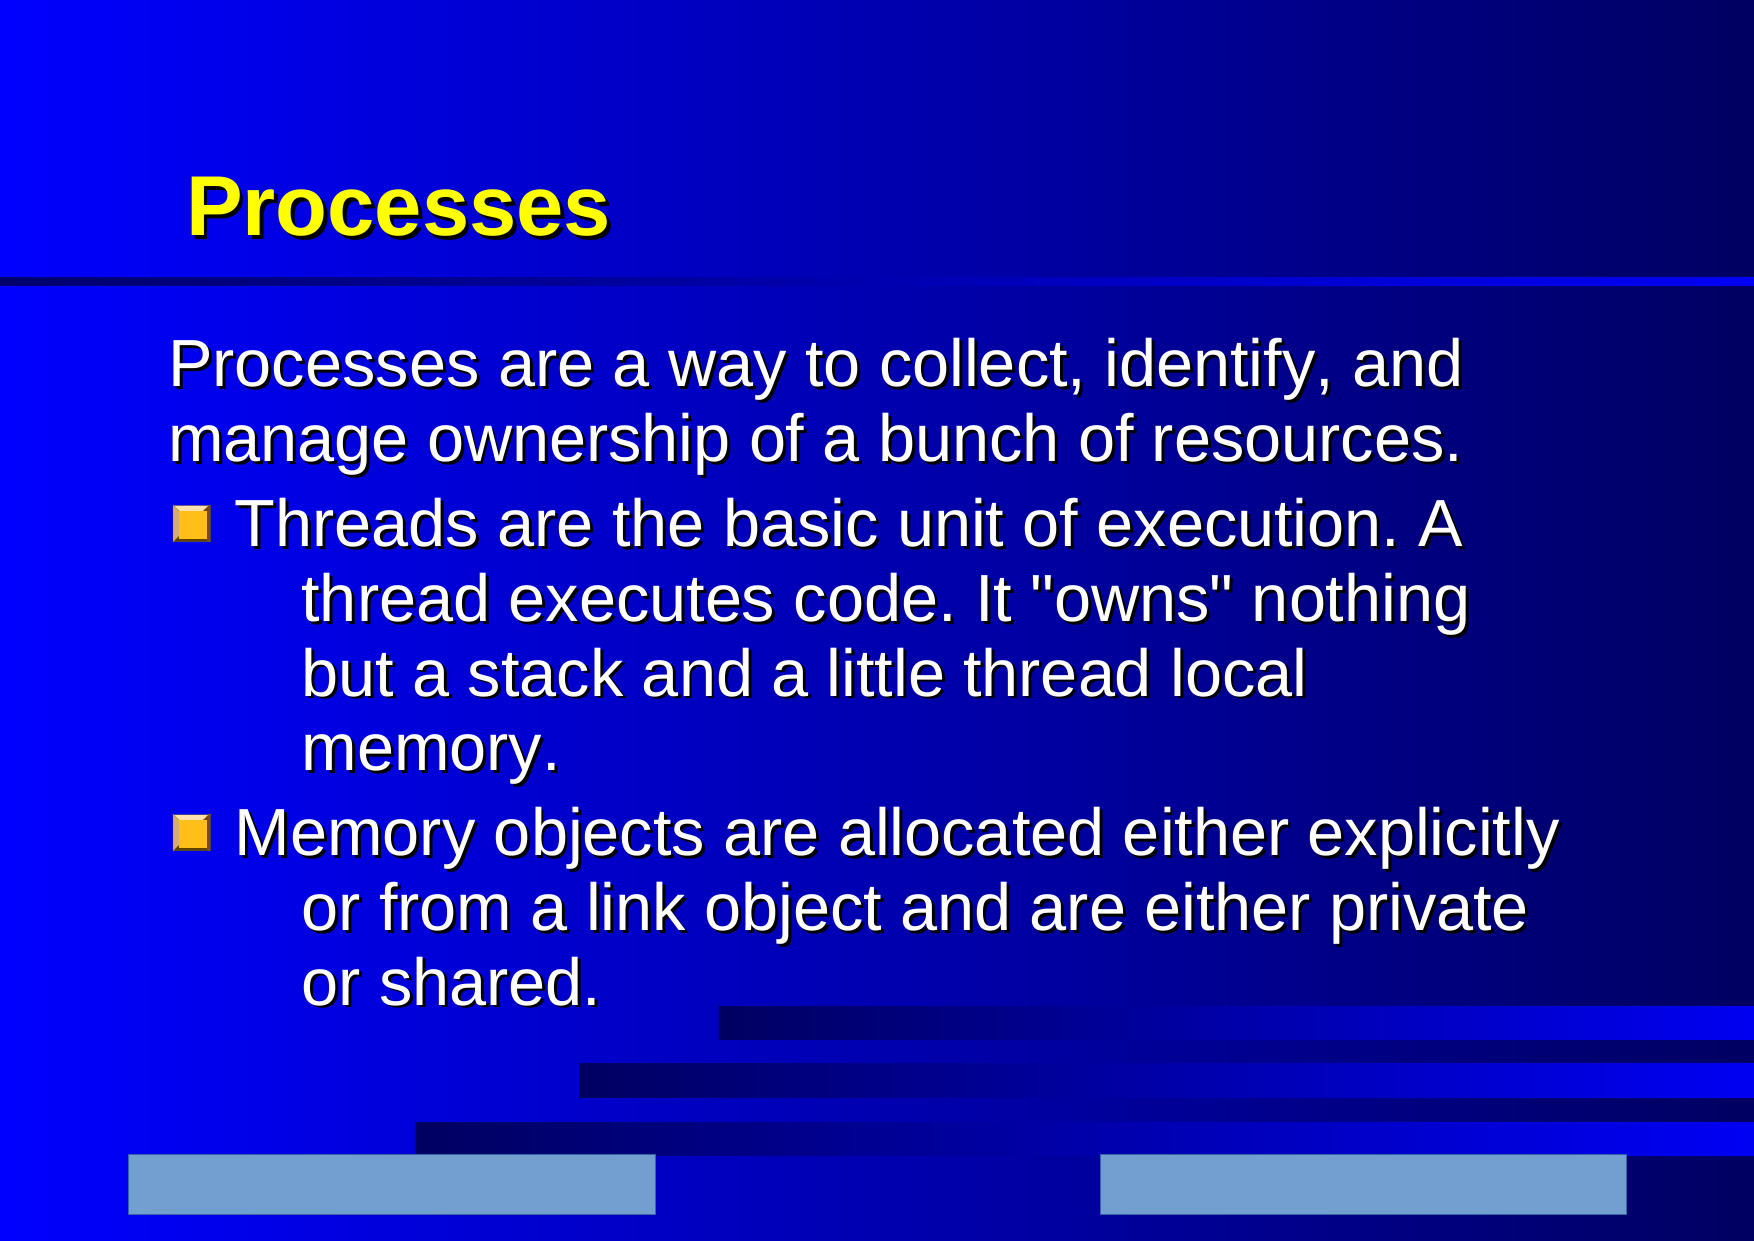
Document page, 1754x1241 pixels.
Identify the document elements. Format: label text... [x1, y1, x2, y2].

text_box Processes are a way to collect, identify, and manage ownership of a bunch of resources. Threads are the basic unit of execution. A thread executes code. It "owns" nothing but a stack and a little thread local memory. Memory objects are allocated either explicitly or from a link object and are either private or shared. [168, 326, 1579, 1003]
text_box Processes [186, 69, 1573, 254]
